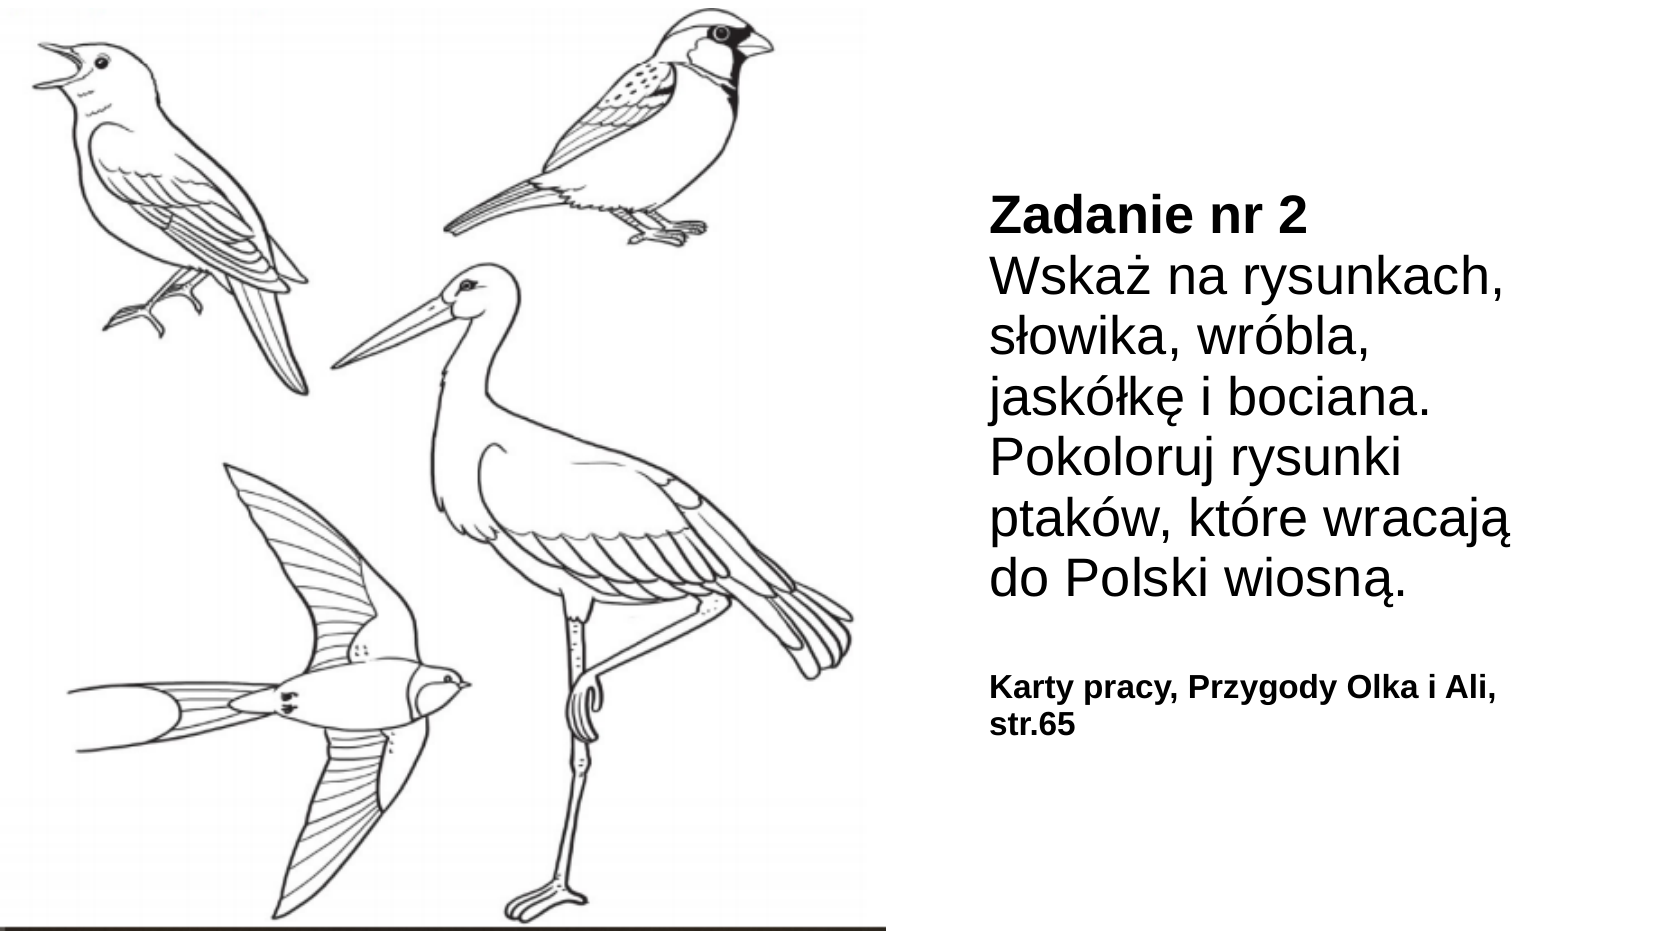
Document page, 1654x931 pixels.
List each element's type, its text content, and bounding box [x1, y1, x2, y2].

text_box Zadanie nr 2 Wskaż na rysunkach, słowika, wróbla, jaskółkę i bociana. Pokoloruj rysunki ptaków, które wracają do Polski wiosną. Karty pracy, Przygody Olka i Ali, str.65 [974, 177, 1565, 755]
picture [0, 8, 886, 931]
